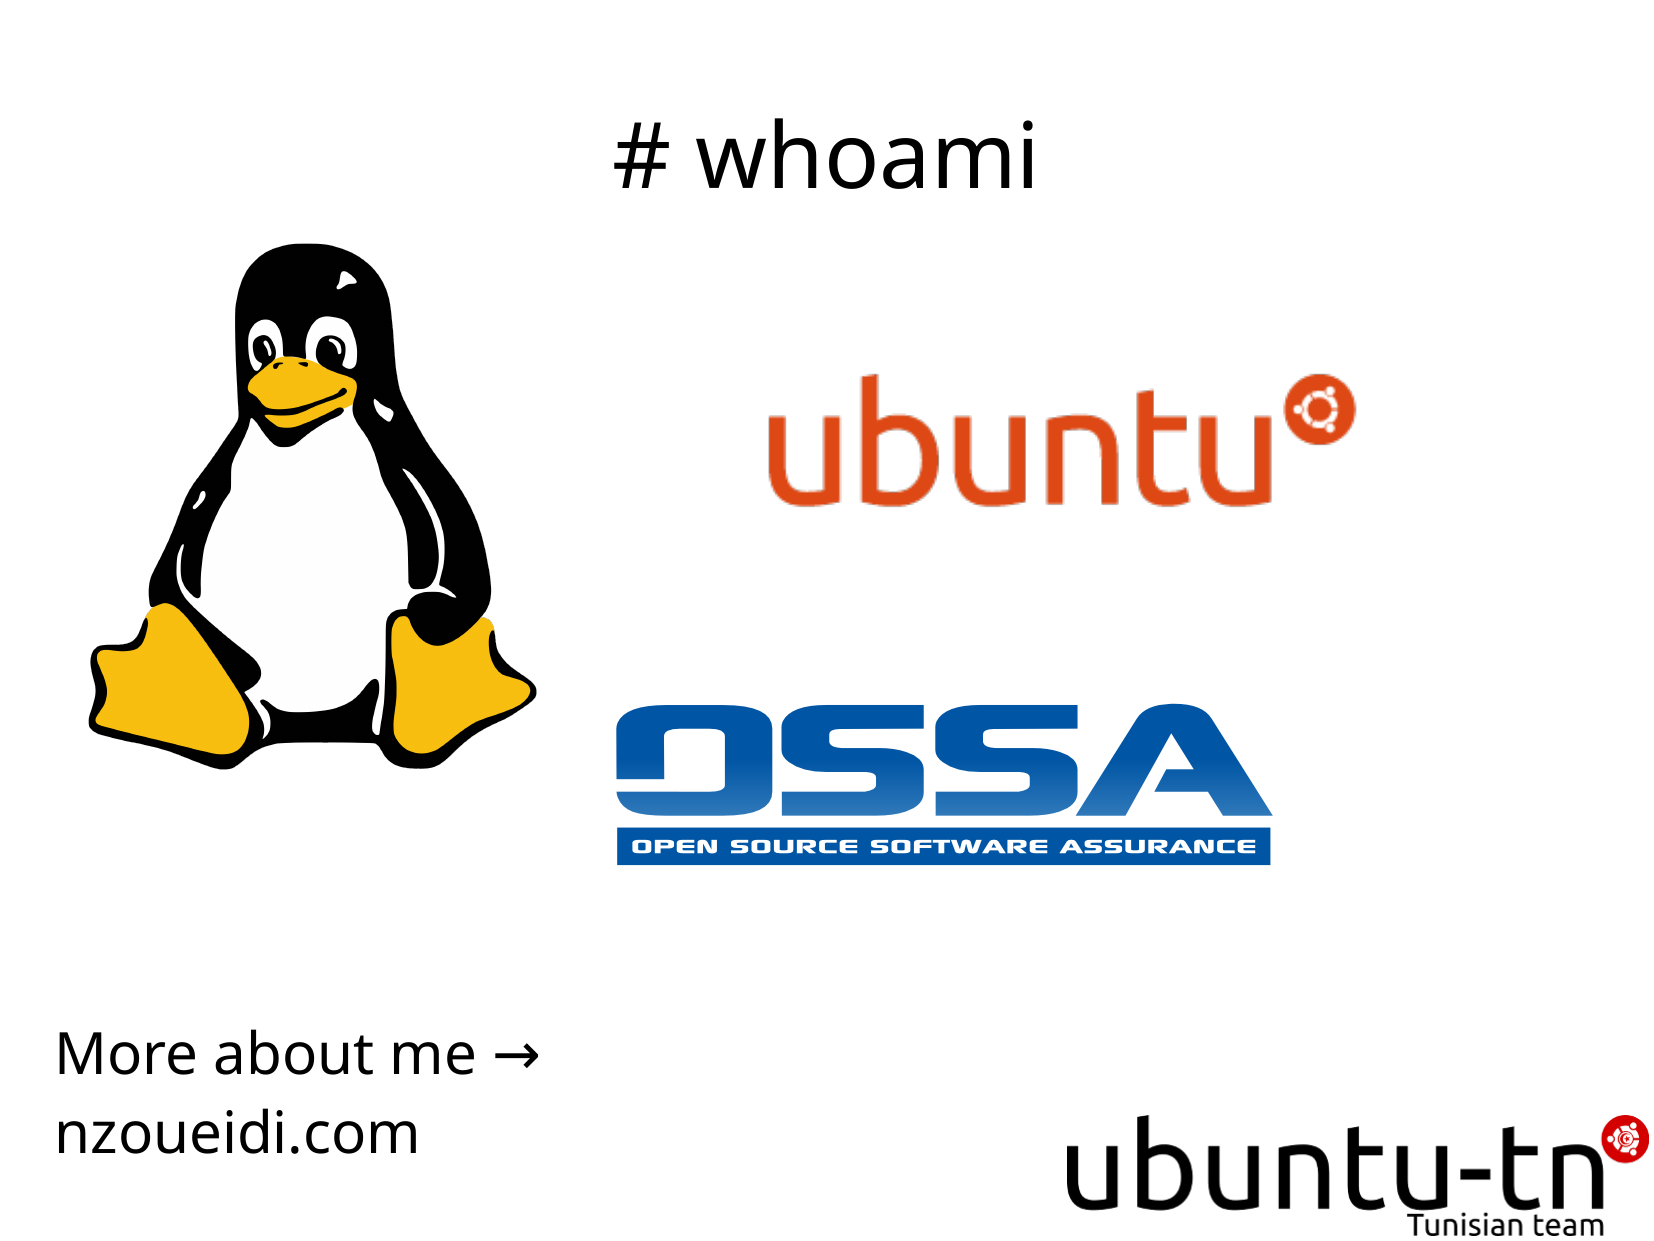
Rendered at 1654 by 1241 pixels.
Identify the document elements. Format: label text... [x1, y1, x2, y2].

picture [45, 194, 1501, 931]
title # whoami [82, 49, 1571, 257]
picture [1067, 1115, 1649, 1236]
text_box More about me → nzoueidi.com [40, 1005, 901, 1086]
